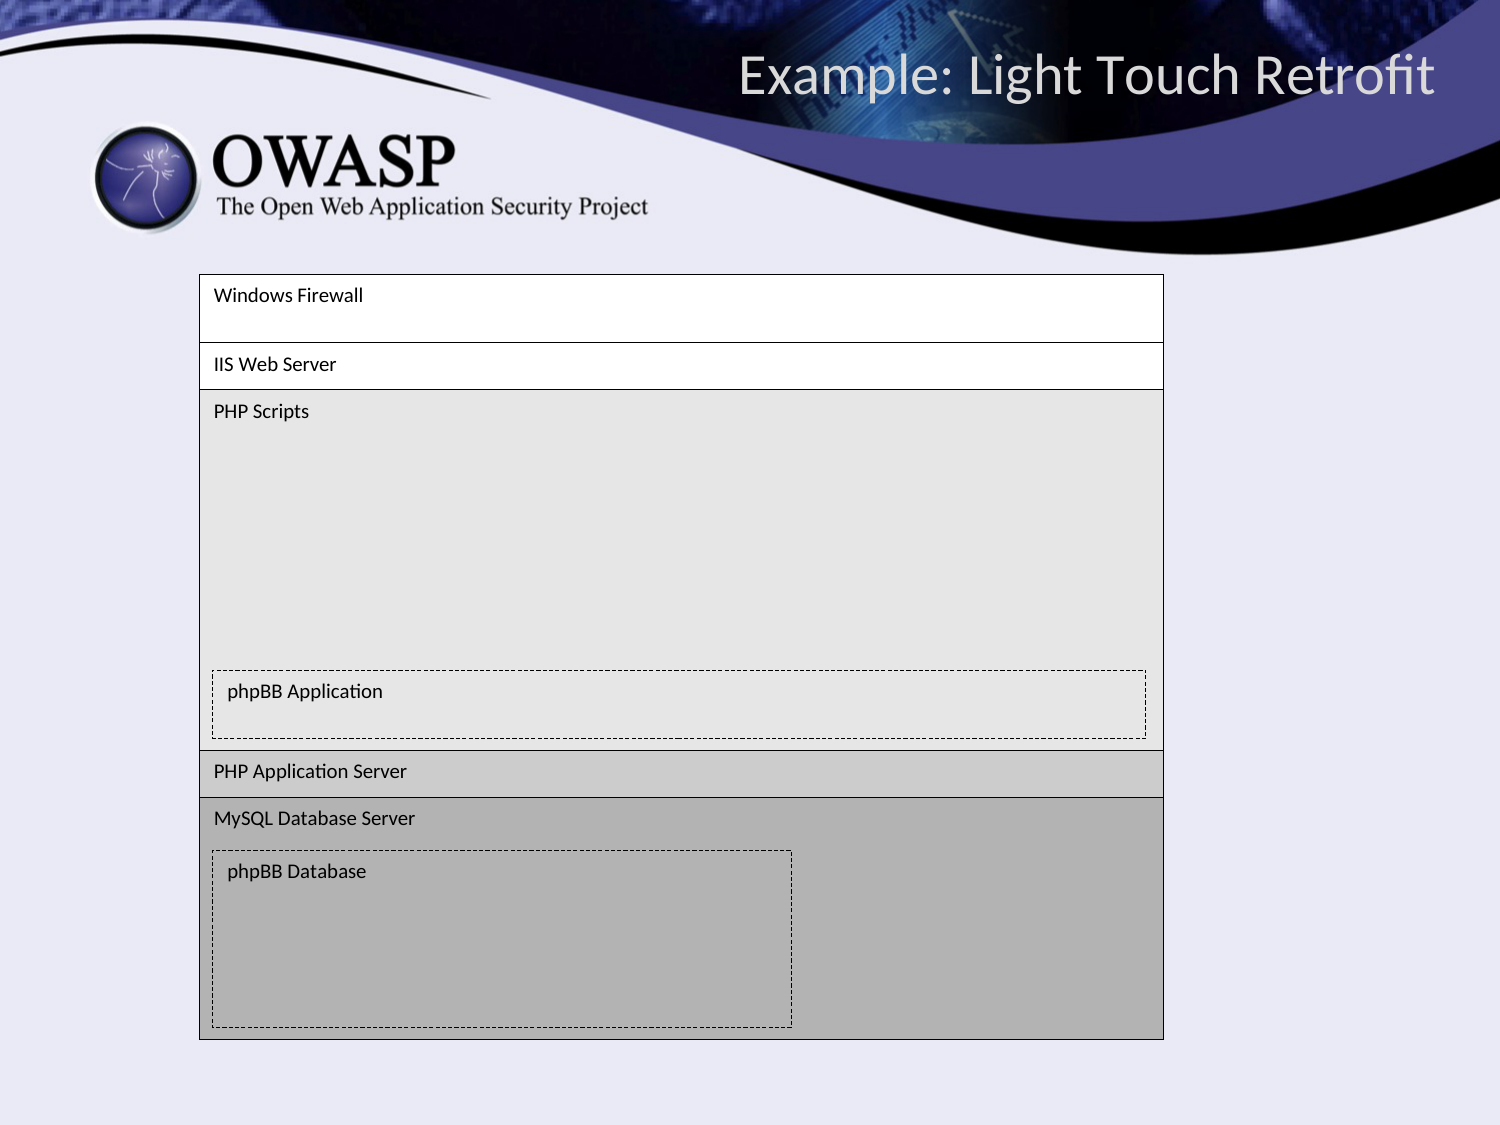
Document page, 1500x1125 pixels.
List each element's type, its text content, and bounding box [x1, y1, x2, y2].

list phpBB Database [212, 850, 792, 1028]
list IIS Web Server [199, 342, 1164, 389]
list PHP Scripts [199, 389, 1164, 750]
list MySQL Database Server [199, 797, 1164, 1040]
list PHP Application Server [199, 750, 1164, 797]
title Example: Light Touch Retrofit [699, 0, 1476, 149]
list Windows Firewall [199, 274, 1164, 342]
list phpBB Application [212, 670, 1146, 739]
picture [0, 0, 1500, 1125]
